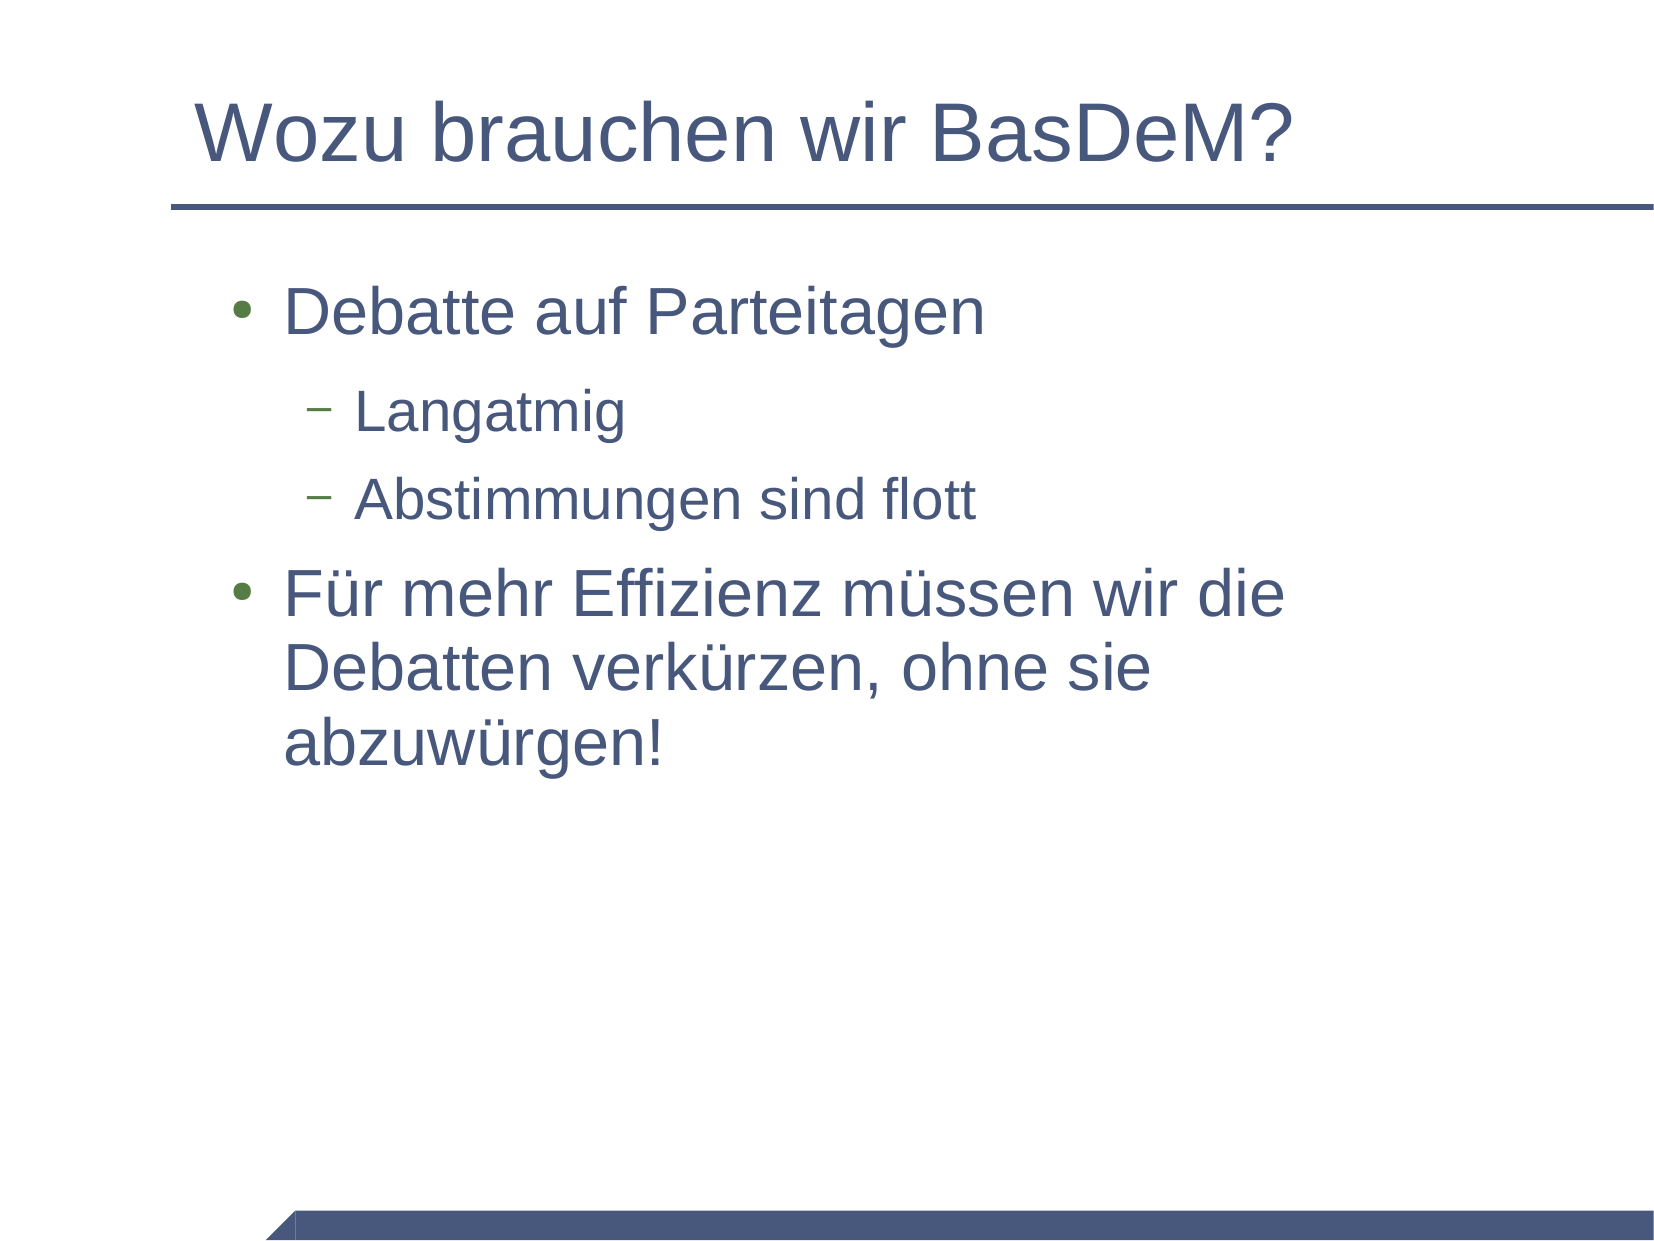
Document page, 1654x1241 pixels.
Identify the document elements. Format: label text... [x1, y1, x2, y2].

title Wozu brauchen wir BasDeM? [194, 29, 1530, 237]
list Debatte auf Parteitagen Langatmig Abstimmungen sind flott Für mehr Effizienz müssen wir die Debatten verkürzen, ohne sie abzuwürgen! [212, 274, 1530, 1093]
